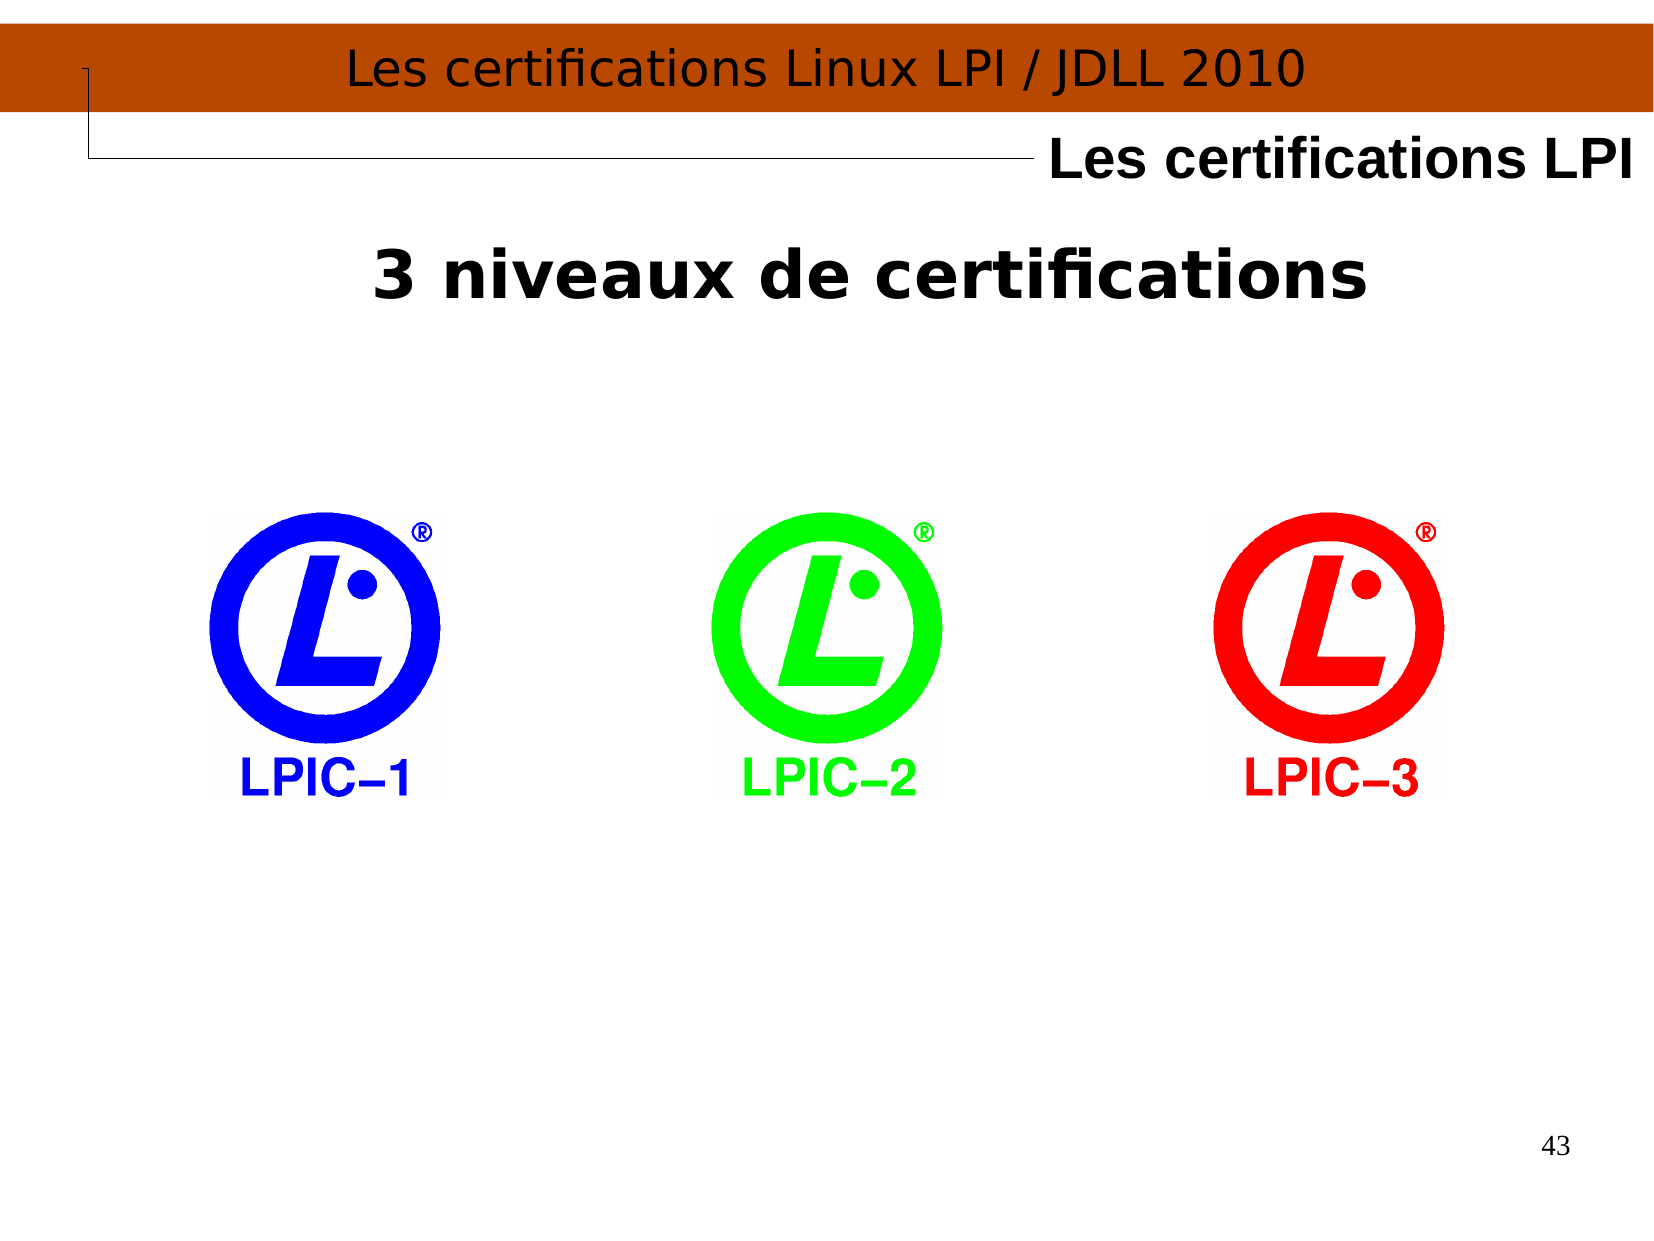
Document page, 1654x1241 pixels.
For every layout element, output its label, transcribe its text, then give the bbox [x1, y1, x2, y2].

picture [1210, 509, 1447, 798]
title Les certifications Linux LPI / JDLL 2010 [82, 39, 1571, 99]
list 3 niveaux de certifications [91, 236, 1580, 1047]
picture [206, 509, 443, 798]
picture [708, 509, 945, 798]
text_box Les certifications LPI [1033, 118, 1654, 198]
text_box [0, 23, 1654, 113]
